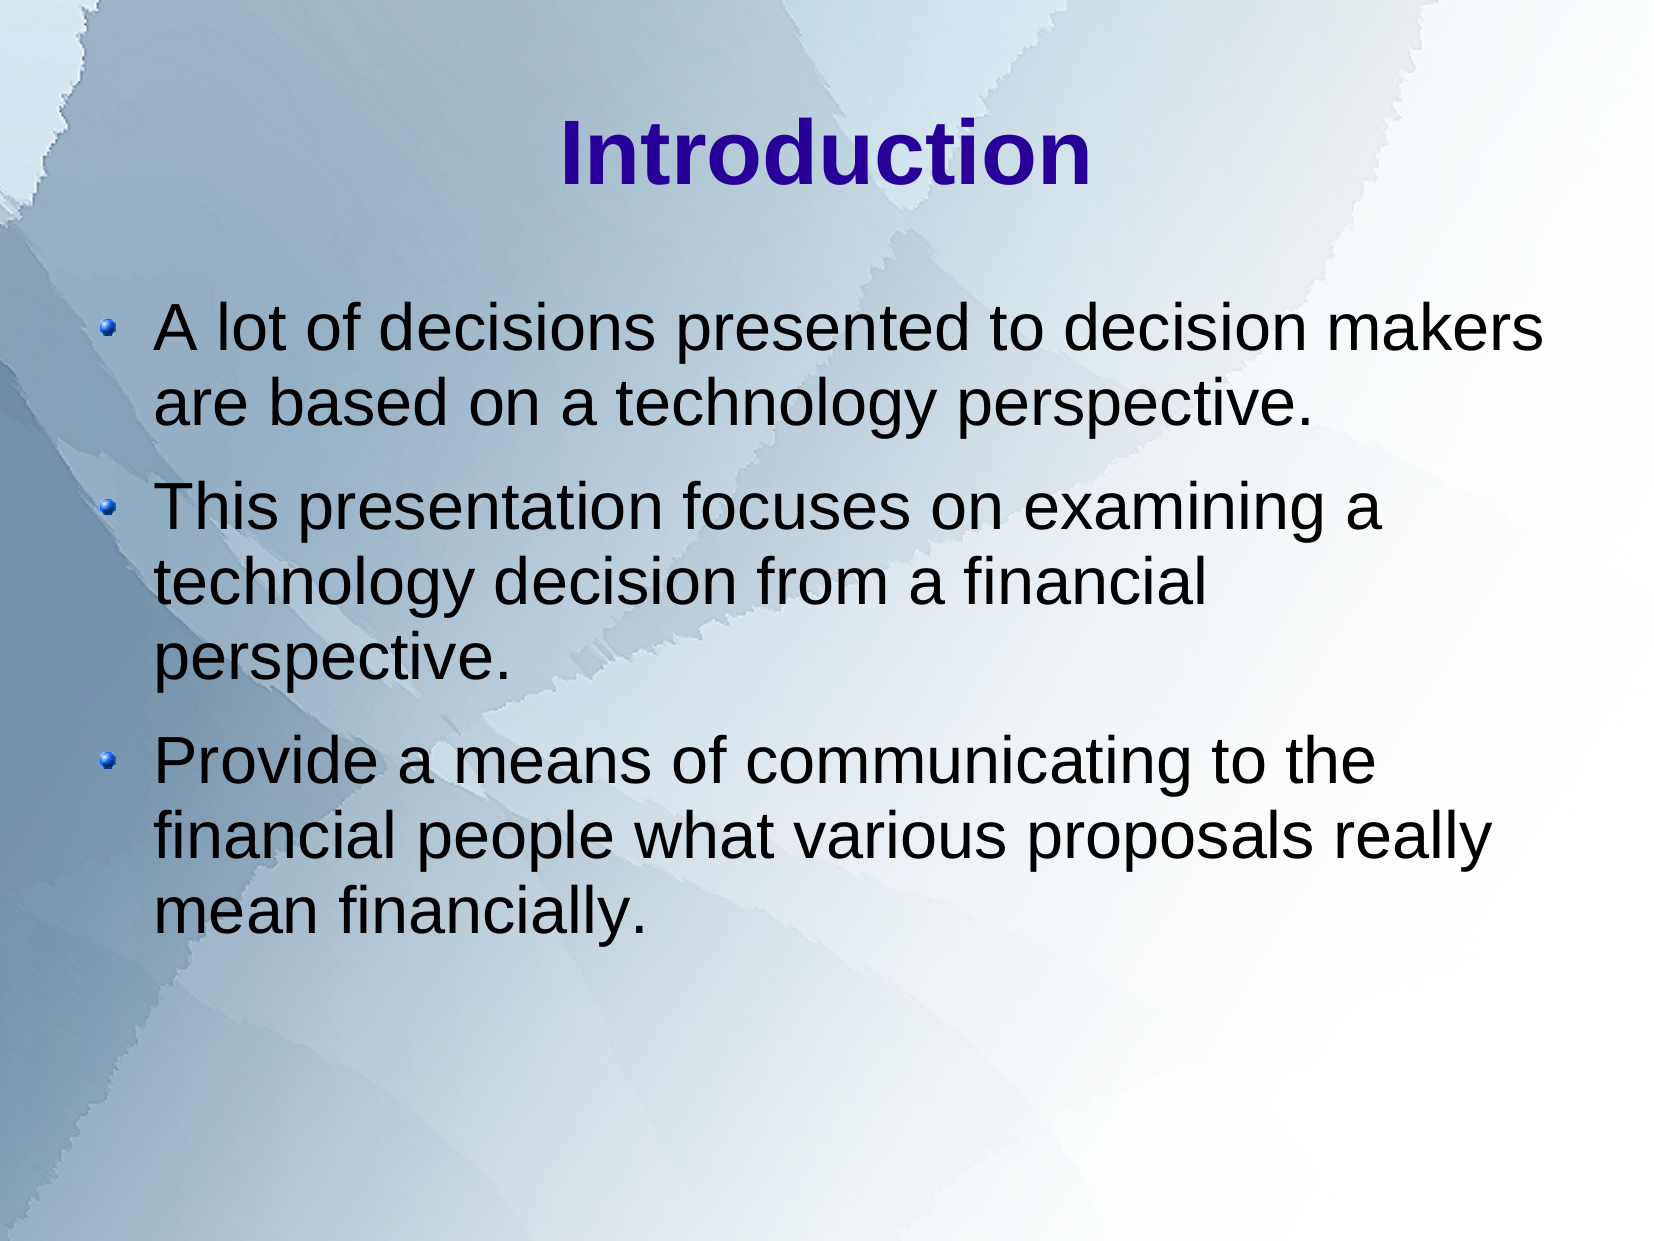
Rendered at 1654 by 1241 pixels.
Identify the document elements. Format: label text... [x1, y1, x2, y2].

title Introduction [82, 49, 1571, 257]
list A lot of decisions presented to decision makers are based on a technology perspective. This presentation focuses on examining a technology decision from a financial perspective. Provide a means of communicating to the financial people what various proposals really mean financially. [82, 290, 1571, 1109]
picture [0, 0, 1654, 1241]
